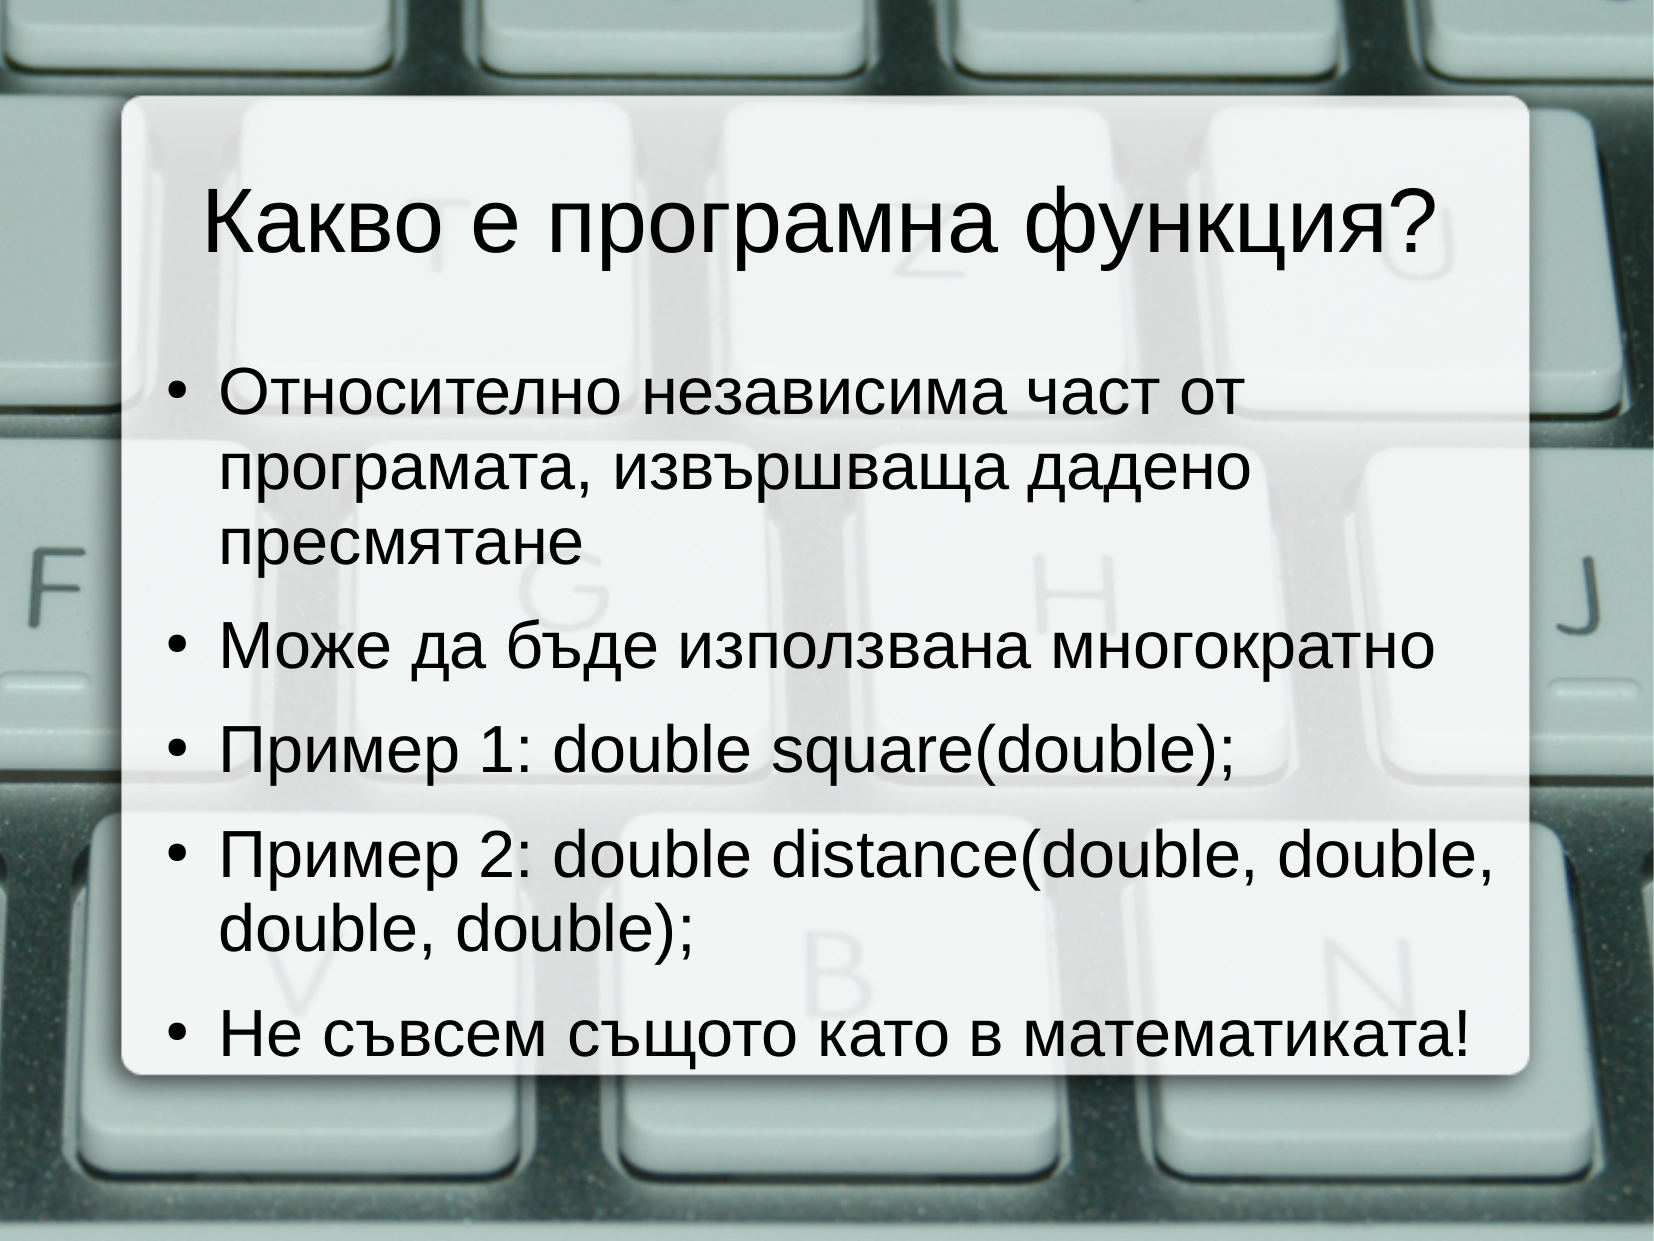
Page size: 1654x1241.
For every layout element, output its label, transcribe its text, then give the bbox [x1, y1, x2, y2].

list Относително независима част от програмата, извършваща дадено пресмятане Може да бъде използвана многократно Пример 1: double square(double); Пример 2: double distance(double, double, double, double); Не съвсем същото като в математиката! [147, 354, 1506, 1074]
title Какво е програмна функция? [135, 117, 1506, 325]
picture [0, 0, 1654, 1241]
